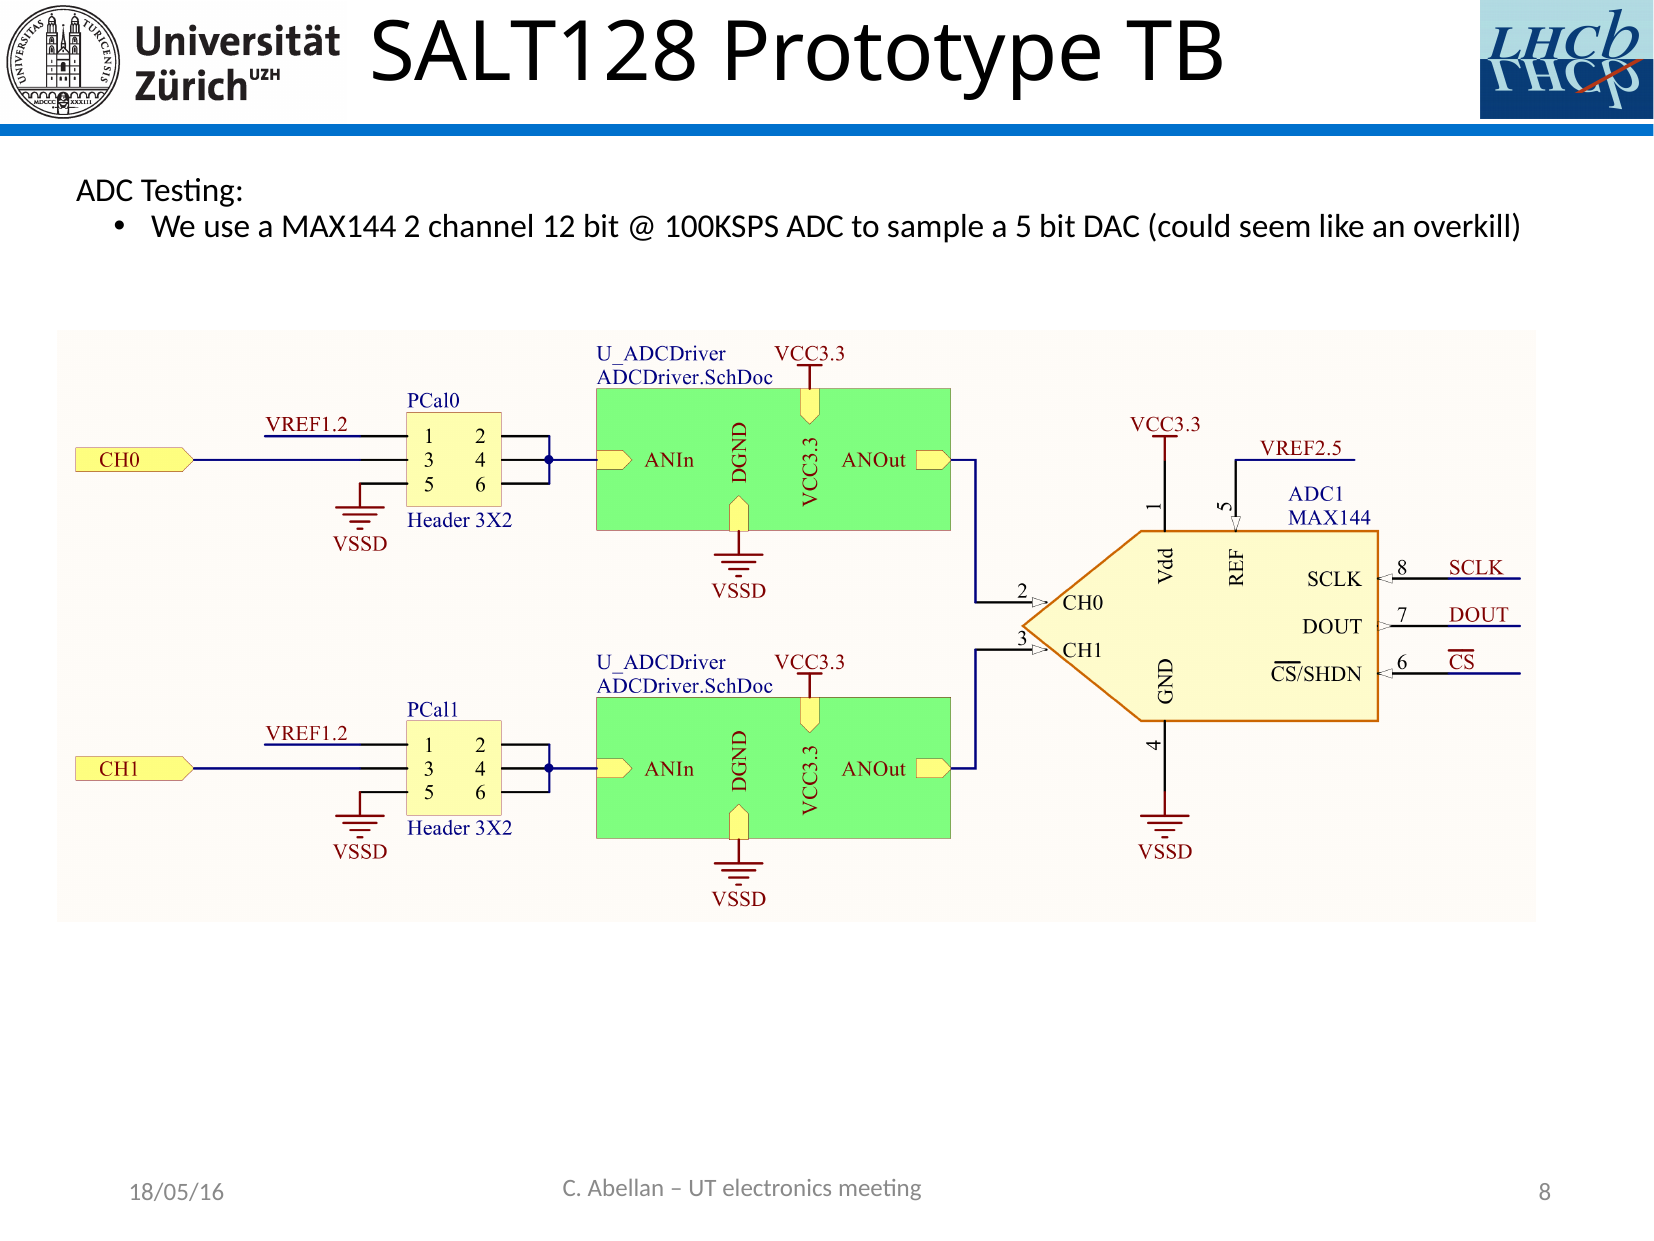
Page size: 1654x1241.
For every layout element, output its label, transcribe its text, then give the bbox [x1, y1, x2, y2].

title SALT128 Prototype TB [354, 1, 1477, 107]
picture [0, 1, 347, 124]
list ADC Testing: We use a MAX144 2 channel 12 bit @ 100KSPS ADC to sample a 5 bit DAC (could seem like an overkill) [23, 165, 1607, 1170]
picture [1480, 0, 1654, 119]
picture [57, 330, 1536, 922]
